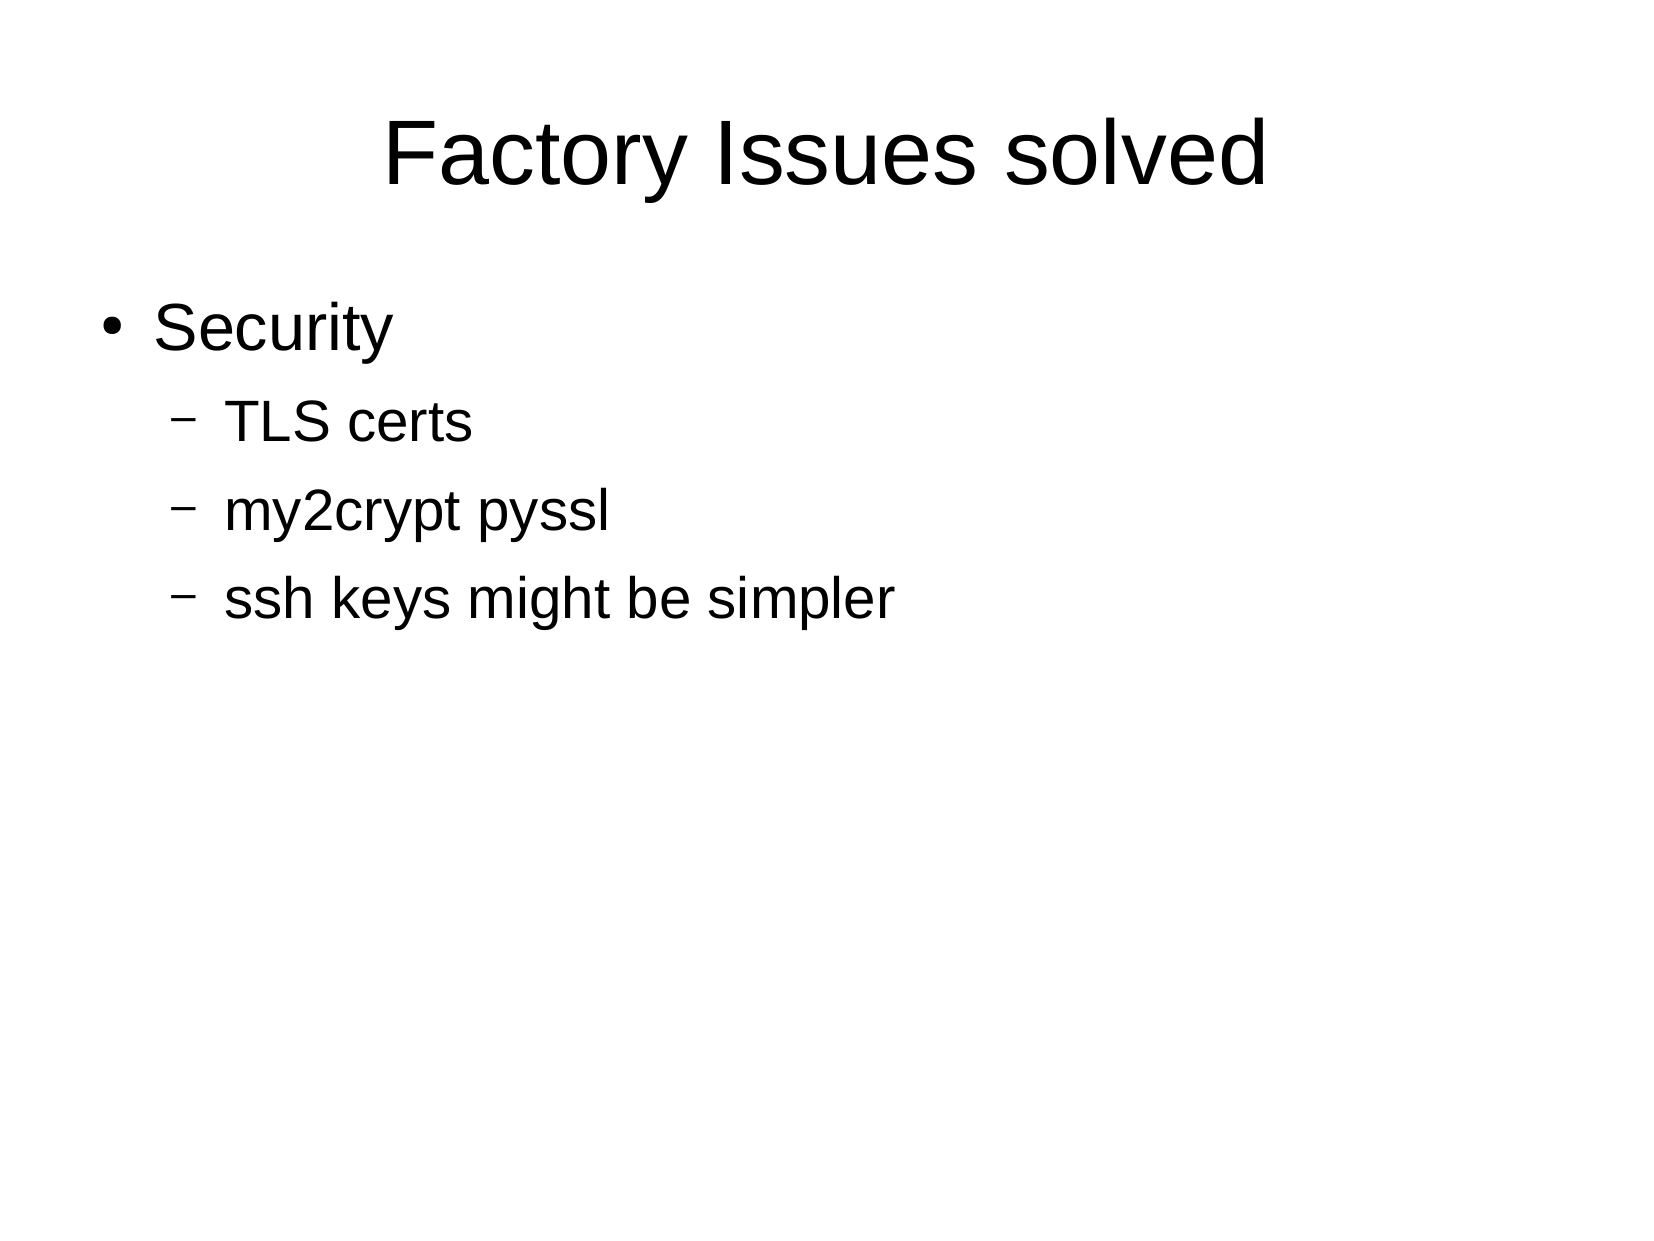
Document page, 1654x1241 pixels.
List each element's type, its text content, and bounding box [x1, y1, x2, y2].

title Factory Issues solved [82, 49, 1571, 257]
list Security TLS certs my2crypt pyssl ssh keys might be simpler [82, 290, 1571, 1010]
